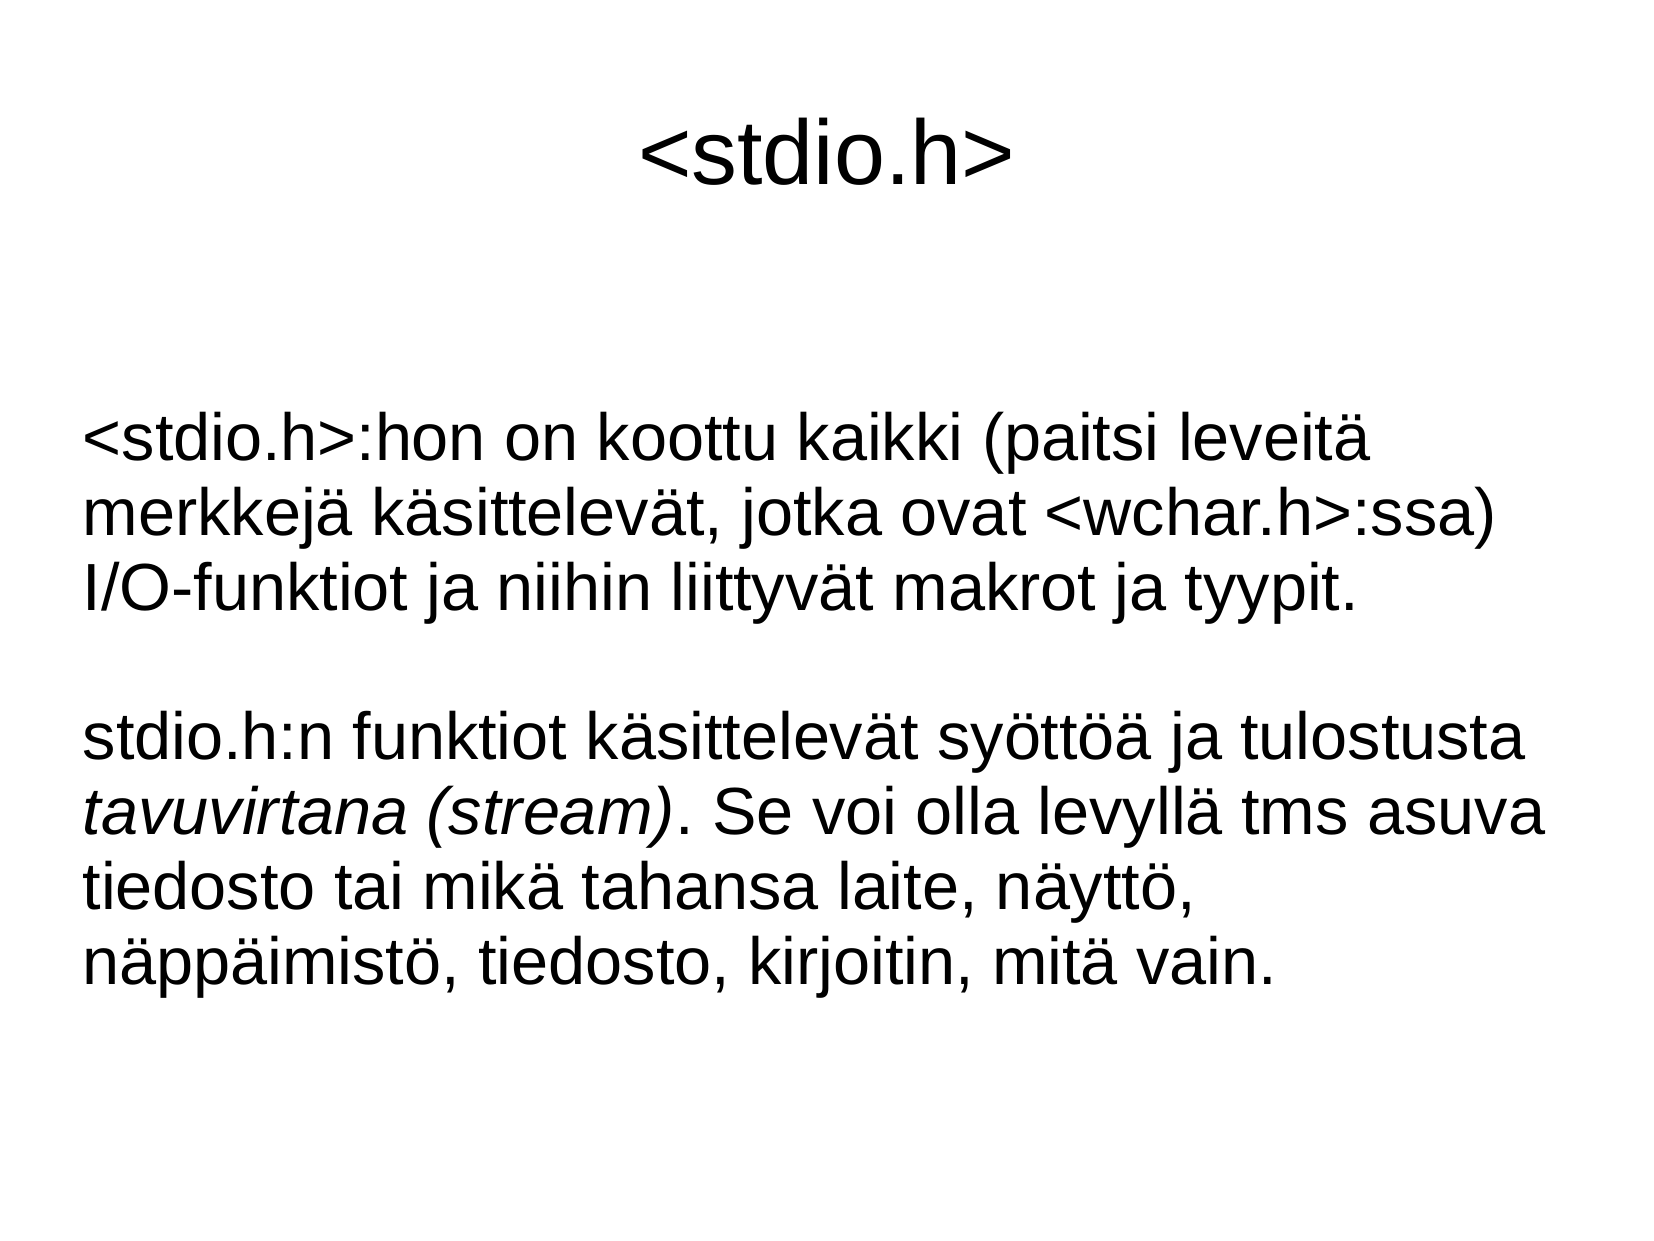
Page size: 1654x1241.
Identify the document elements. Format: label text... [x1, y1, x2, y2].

subtitle <stdio.h>:hon on koottu kaikki (paitsi leveitä merkkejä käsittelevät, jotka ovat <wchar.h>:ssa) I/O-funktiot ja niihin liittyvät makrot ja tyypit. stdio.h:n funktiot käsittelevät syöttöä ja tulostusta tavuvirtana (stream). Se voi olla levyllä tms asuva tiedosto tai mikä tahansa laite, näyttö, näppäimistö, tiedosto, kirjoitin, mitä vain. [82, 297, 1571, 1102]
title <stdio.h> [82, 56, 1571, 250]
